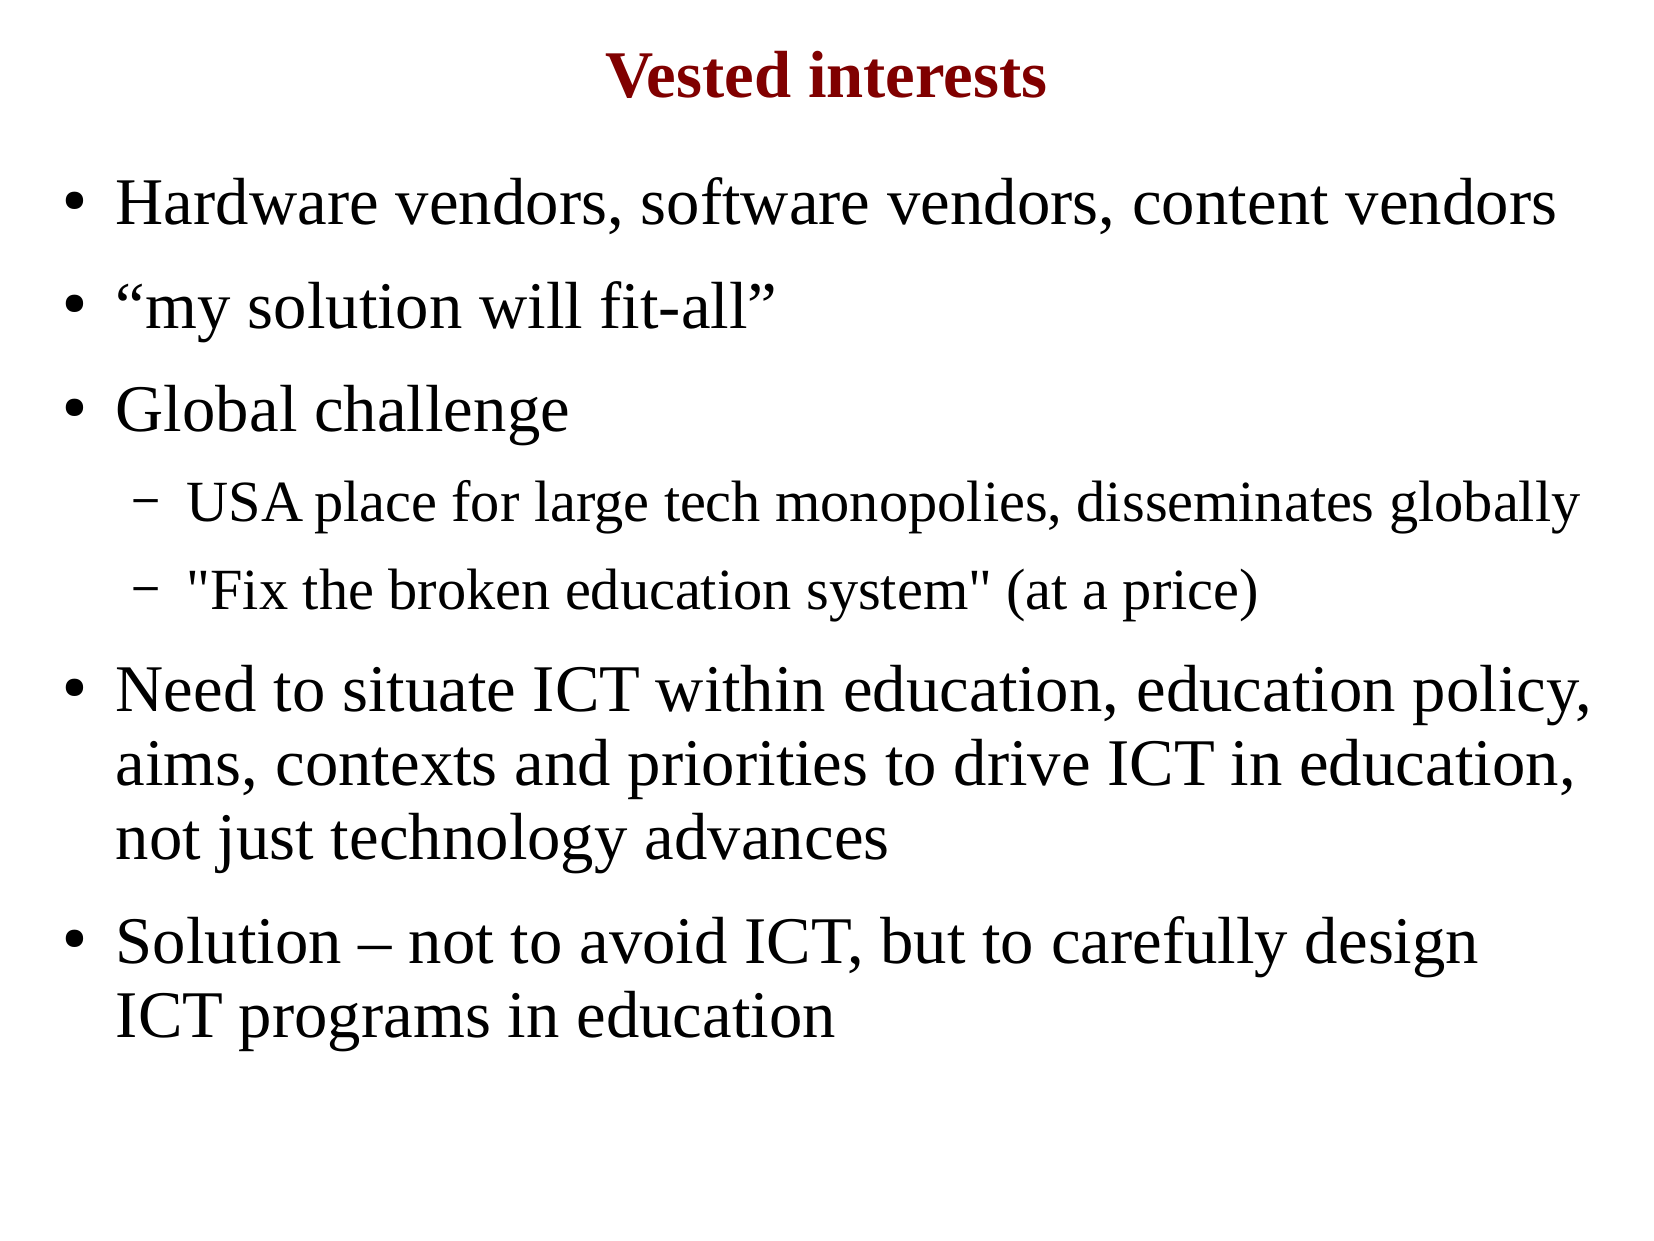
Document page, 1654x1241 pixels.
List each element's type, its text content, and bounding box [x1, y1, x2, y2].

title Vested interests [82, 2, 1571, 148]
list Hardware vendors, software vendors, content vendors “my solution will fit-all” Global challenge USA place for large tech monopolies, disseminates globally "Fix the broken education system" (at a price) Need to situate ICT within education, education policy, aims, contexts and priorities to drive ICT in education, not just technology advances Solution – not to avoid ICT, but to carefully design ICT programs in education [45, 165, 1606, 1186]
